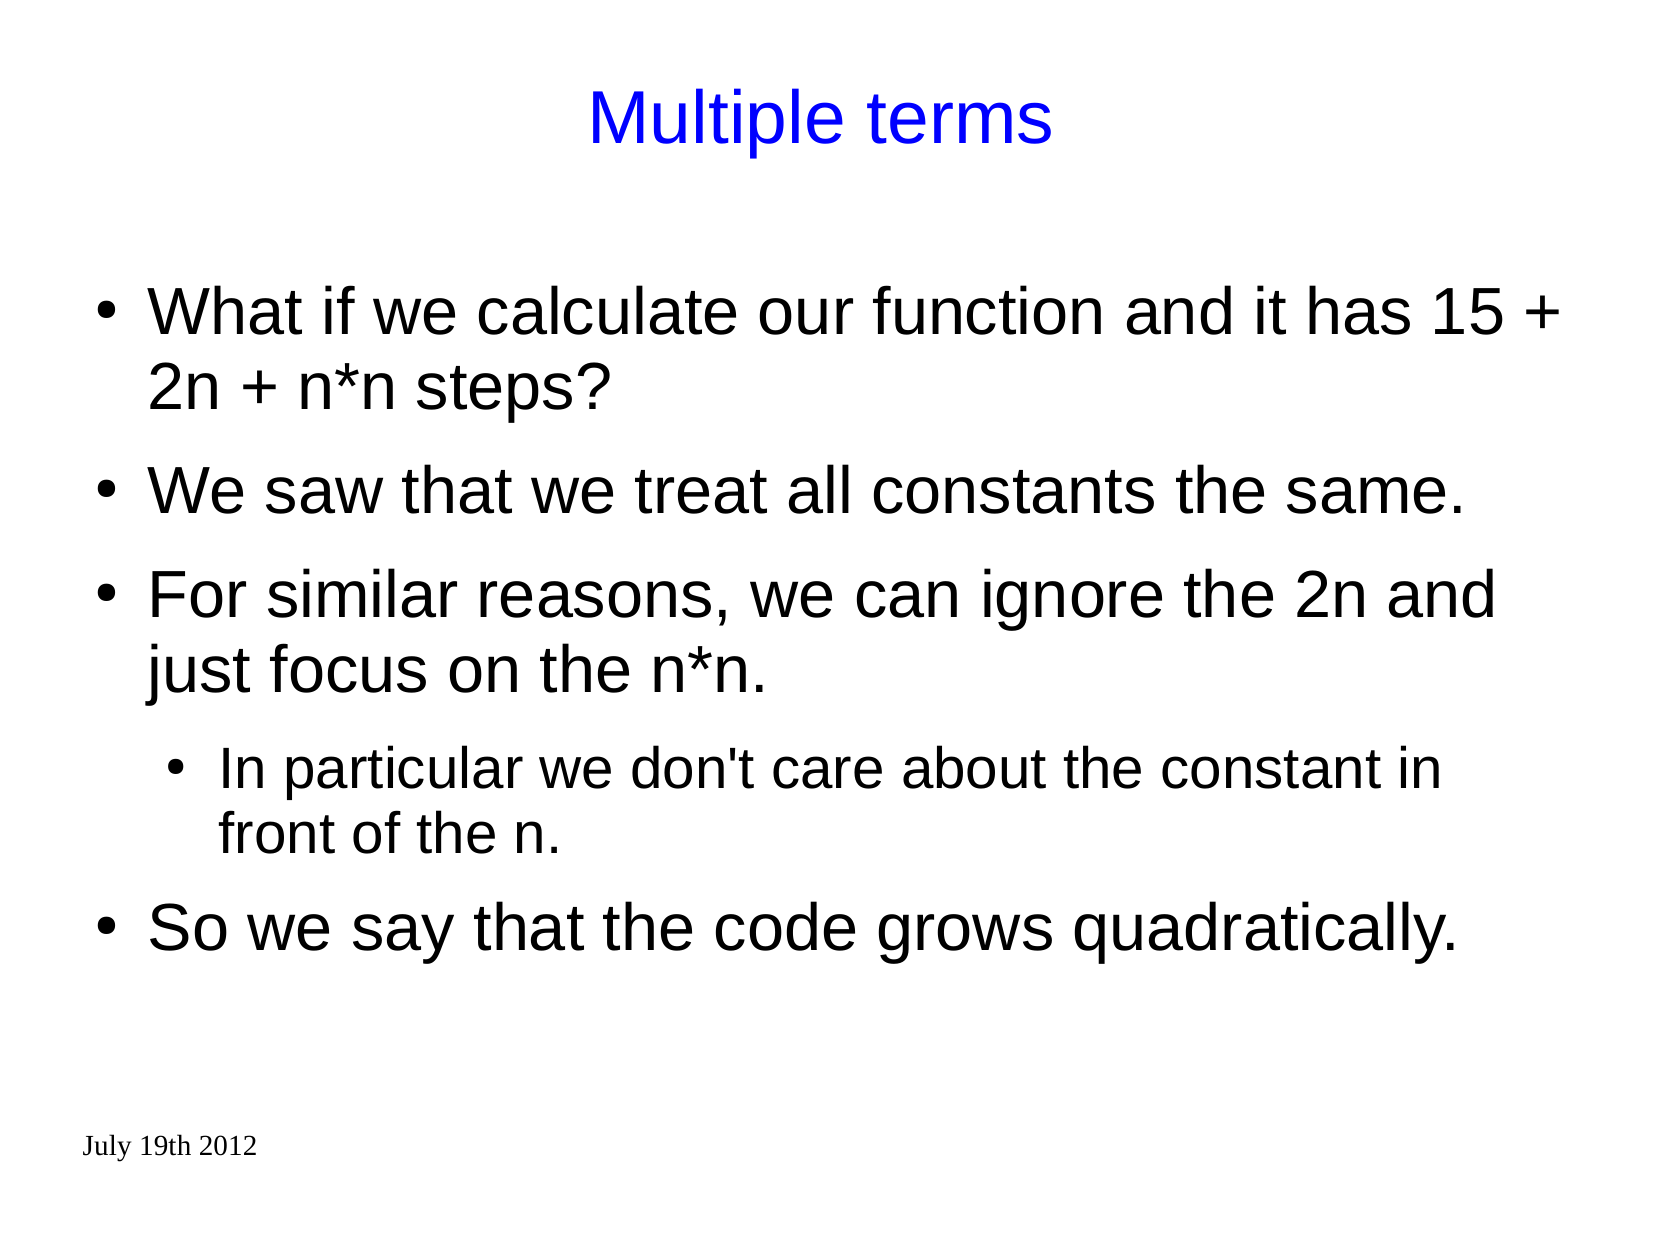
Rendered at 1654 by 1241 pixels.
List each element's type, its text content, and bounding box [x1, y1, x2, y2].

list What if we calculate our function and it has 15 + 2n + n*n steps? We saw that we treat all constants the same. For similar reasons, we can ignore the 2n and just focus on the n*n. In particular we don't care about the constant in front of the n. So we say that the code grows quadratically. [76, 274, 1565, 1093]
title Multiple terms [76, 58, 1565, 178]
